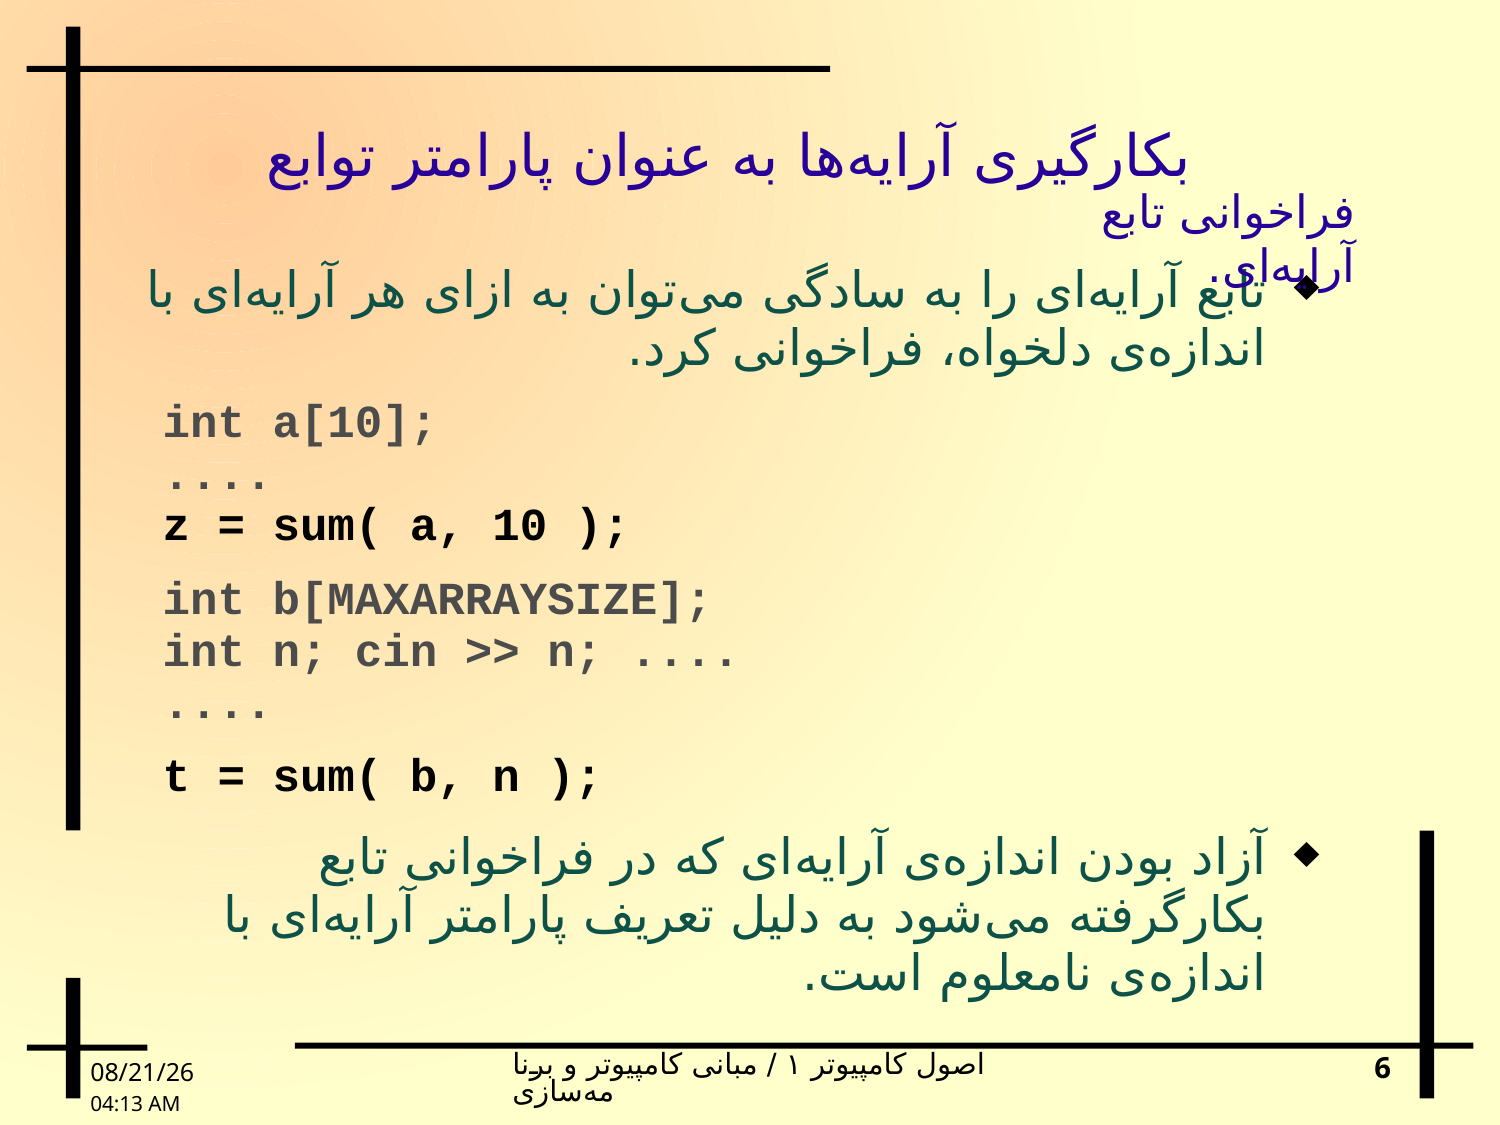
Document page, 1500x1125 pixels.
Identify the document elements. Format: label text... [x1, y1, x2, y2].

title فراخوانی تابع آرایه‌ای. [986, 179, 1356, 300]
title بکارگیری آرایه‌ها به عنوان پارامتر توابع [113, 97, 1344, 217]
list تابع آرایه‌ای را به سادگی می‌توان به ازای هر آرایه‌ای با اندازه‌ی دلخواه، فراخوانی کرد. int a[10]; .... z = sum( a, 10 ); int b[MAXARRAYSIZE]; int n; cin >> n; .... .... t = sum( b, n ); آزاد بودن اندازه‌ی آرایه‌‌ای که در فراخوانی تابع بکارگرفته می‌شود به دلیل تعریف پارامتر آرایه‌ای با اندازه‌ی نامعلوم است. [109, 260, 1391, 1025]
